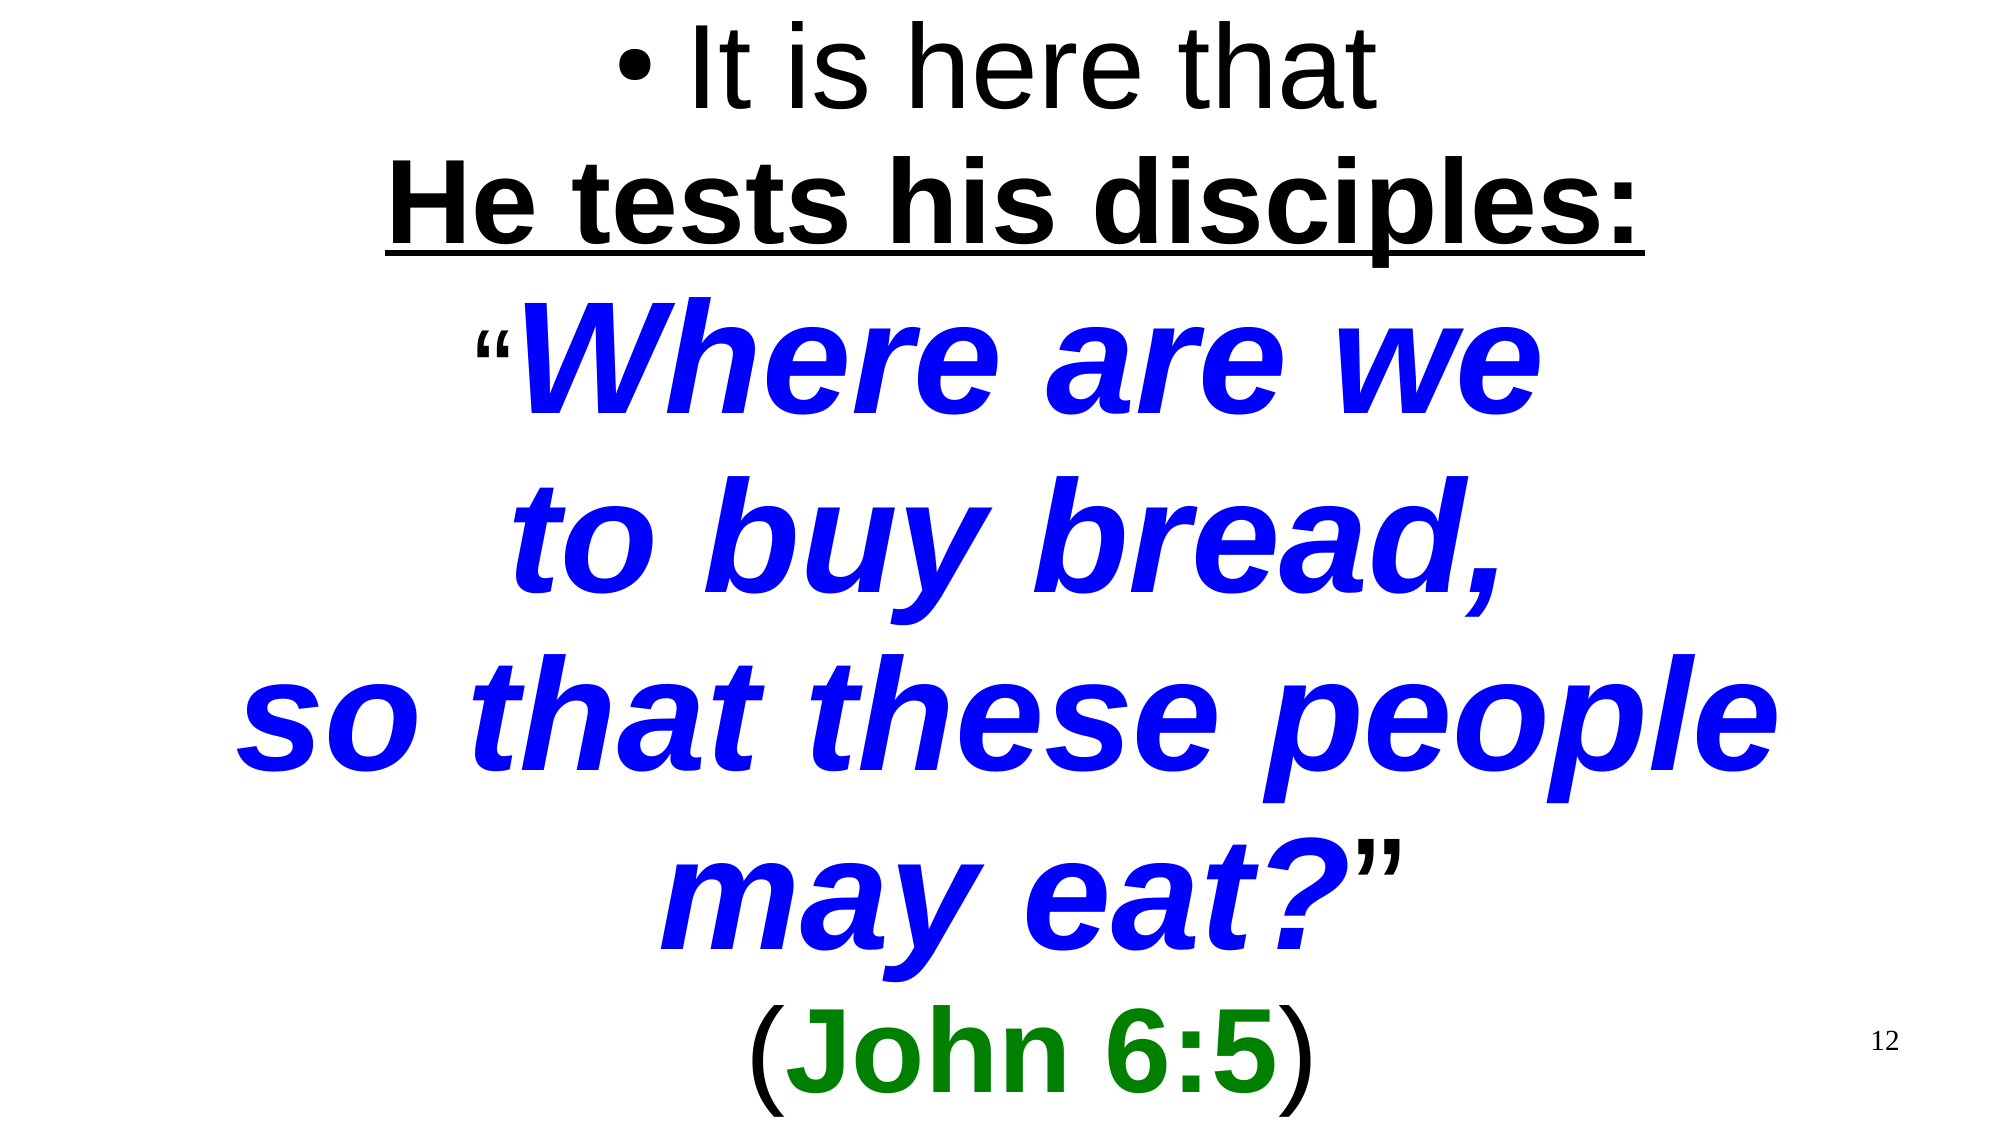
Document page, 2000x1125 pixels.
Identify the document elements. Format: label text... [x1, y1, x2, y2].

list It is here that He tests his disciples: “Where are we to buy bread, so that these people may eat?” (John 6:5) [0, 0, 1996, 1123]
